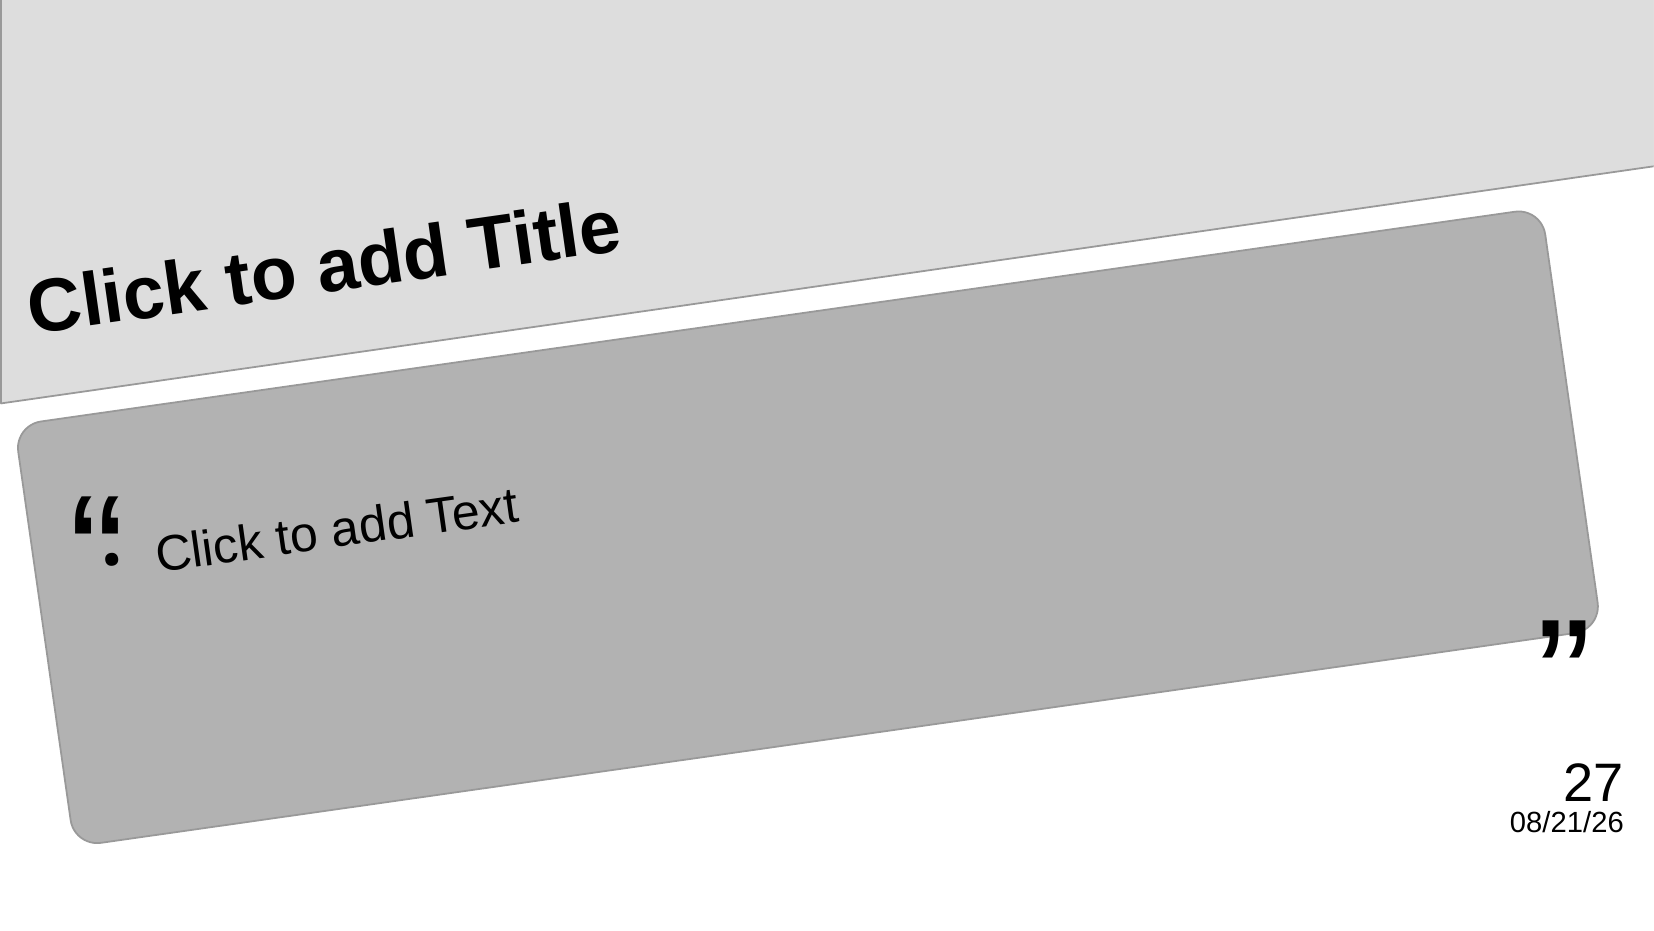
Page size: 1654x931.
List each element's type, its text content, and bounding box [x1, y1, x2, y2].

list Click to add Text [81, 335, 1572, 888]
title Click to add Title [16, 21, 1501, 387]
